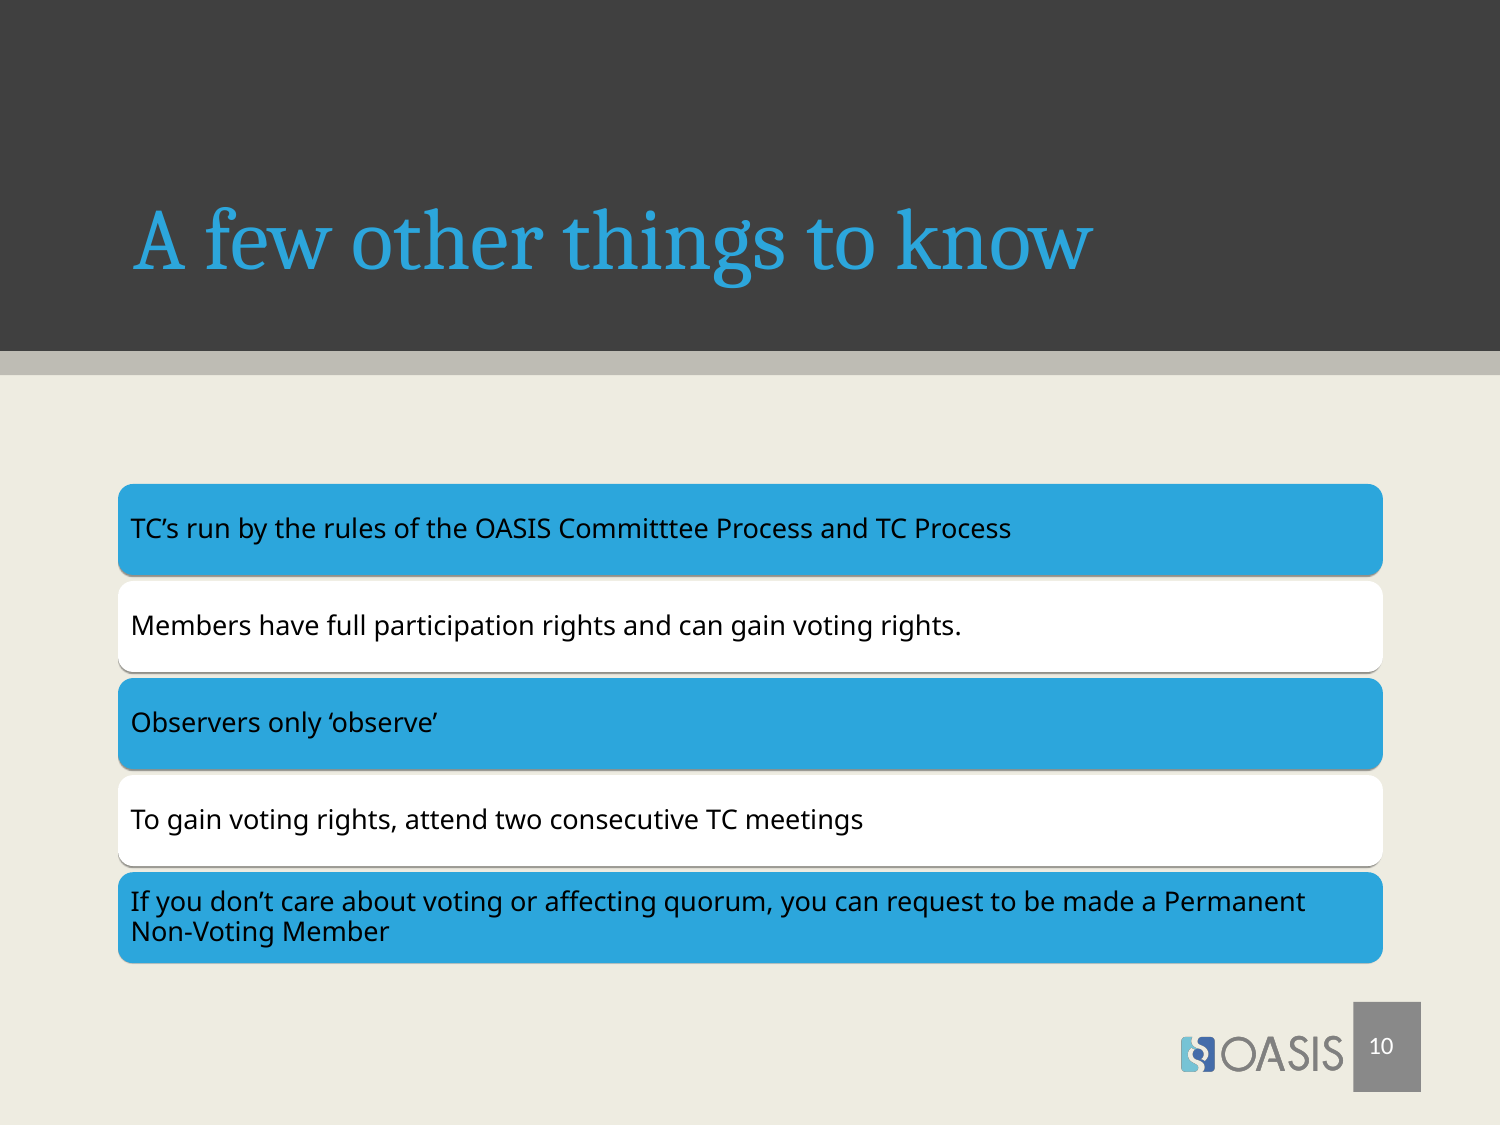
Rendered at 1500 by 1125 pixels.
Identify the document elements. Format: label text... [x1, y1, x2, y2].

text_box [0, 0, 1500, 1125]
text_box To gain voting rights, attend two consecutive TC meetings [118, 775, 1383, 867]
text_box If you don’t care about voting or affecting quorum, you can request to be made a Permanent Non-Voting Member [118, 872, 1383, 964]
picture [1170, 1033, 1354, 1074]
text_box 10 [1353, 1001, 1421, 1092]
text_box Observers only ‘observe’ [118, 678, 1383, 770]
text_box Members have full participation rights and can gain voting rights. [118, 580, 1383, 672]
title A few other things to know [118, 71, 1383, 295]
text_box TC’s run by the rules of the OASIS Committtee Process and TC Process [118, 483, 1383, 575]
